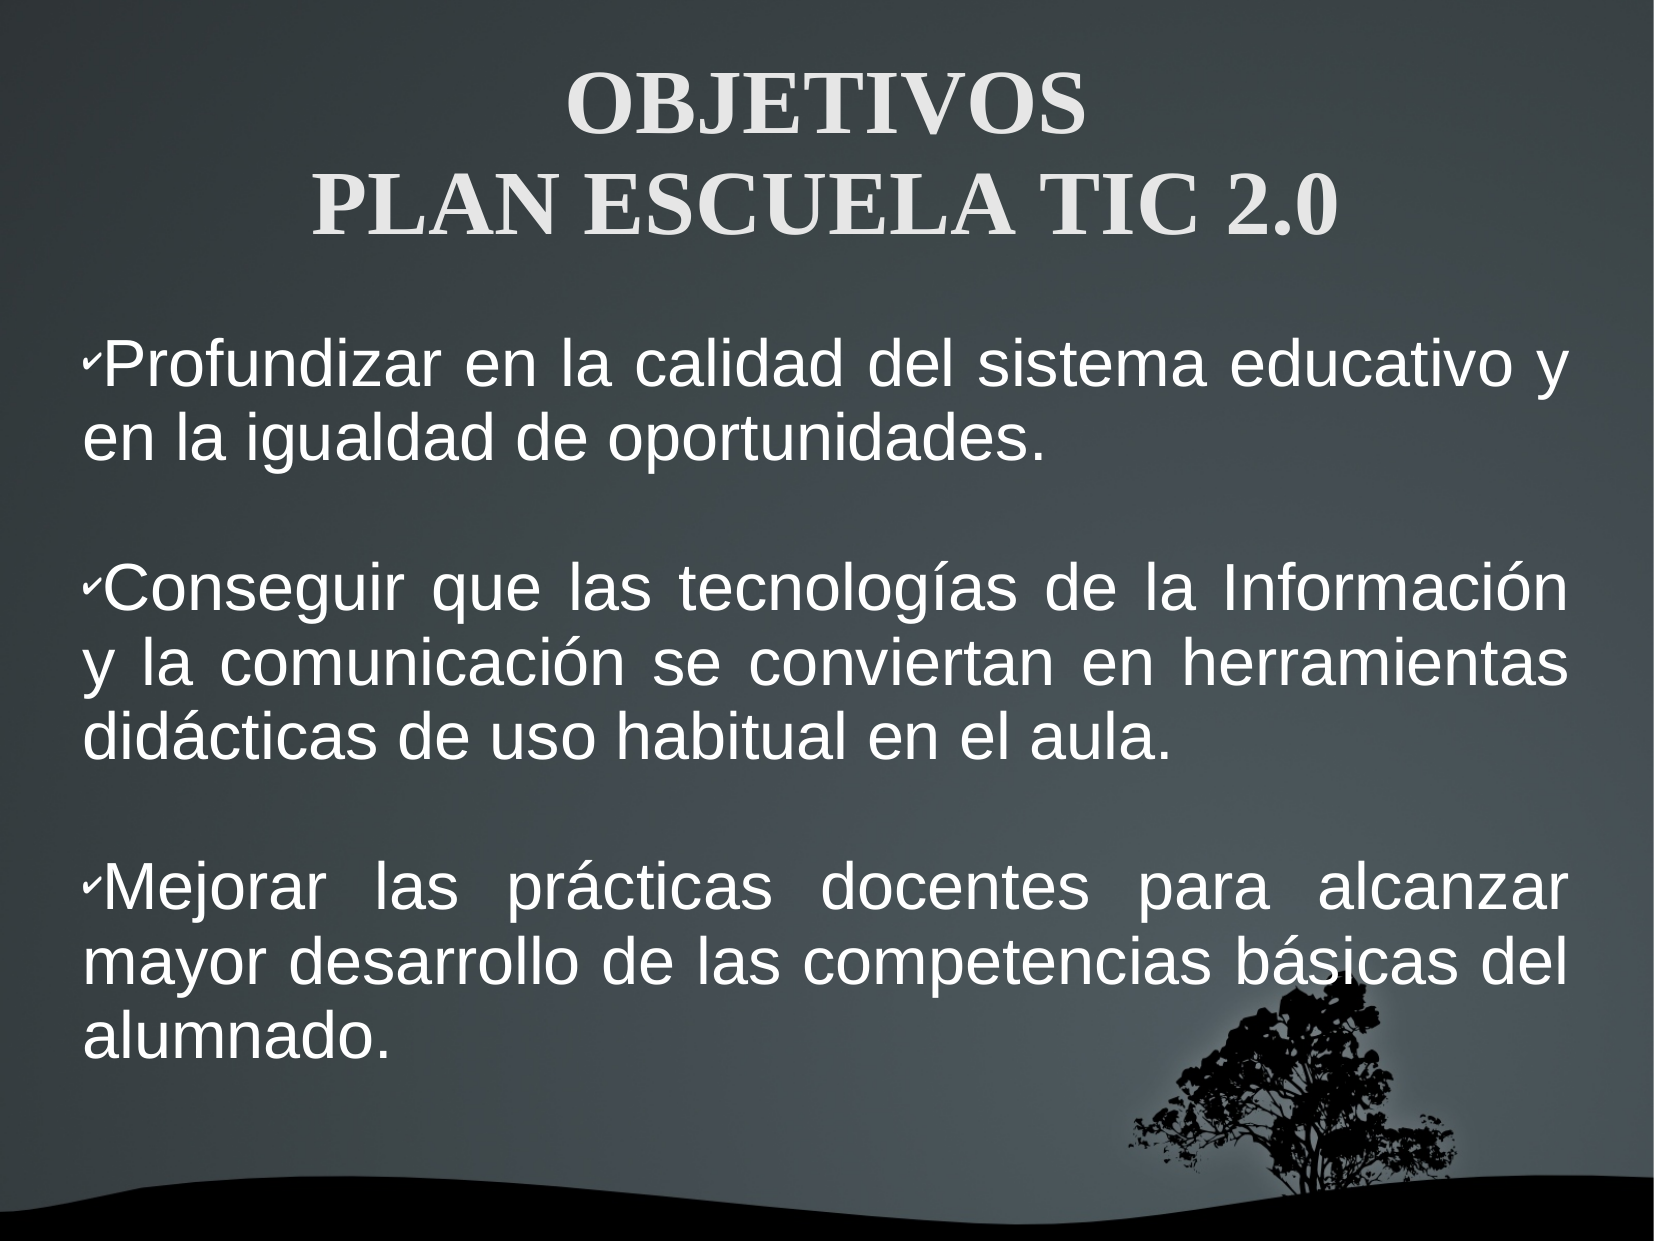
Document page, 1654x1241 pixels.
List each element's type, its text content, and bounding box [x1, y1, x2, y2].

subtitle Profundizar en la calidad del sistema educativo y en la igualdad de oportunidades. Conseguir que las tecnologías de la Información y la comunicación se conviertan en herramientas didácticas de uso habitual en el aula. Mejorar las prácticas docentes para alcanzar mayor desarrollo de las competencias básicas del alumnado. [82, 297, 1571, 1102]
title OBJETIVOS PLAN ESCUELA TIC 2.0 [82, 51, 1571, 255]
picture [0, 0, 1654, 1241]
